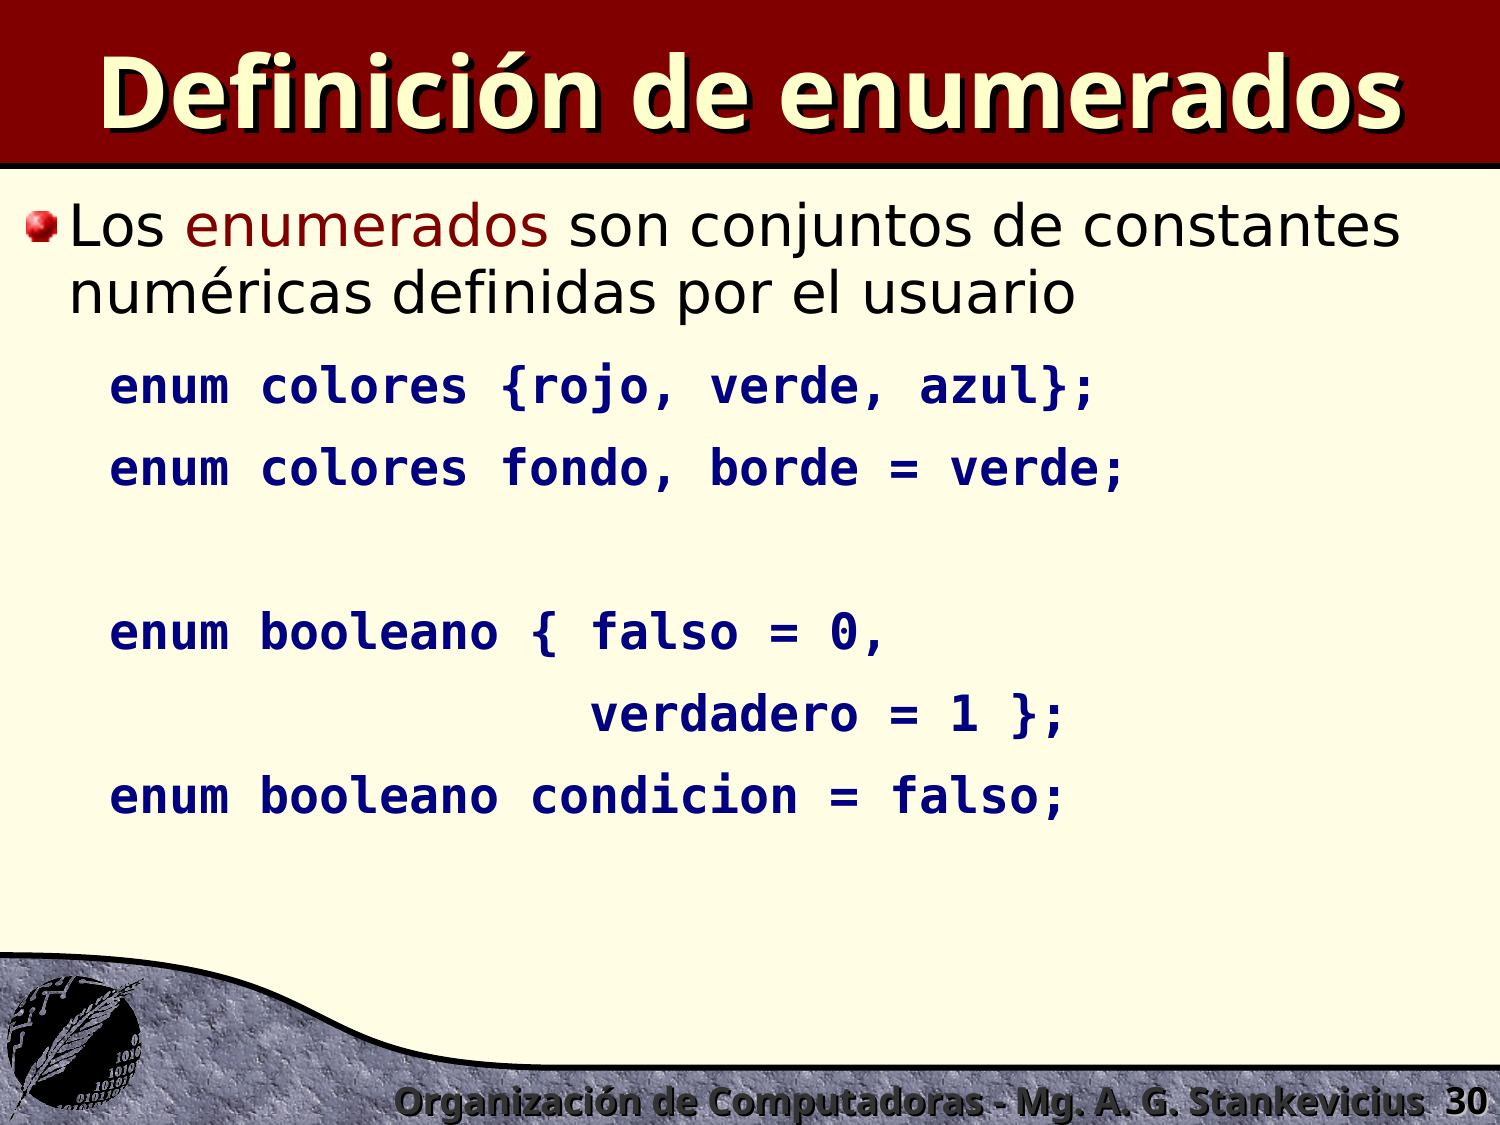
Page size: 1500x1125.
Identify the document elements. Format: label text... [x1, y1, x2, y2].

list Los enumerados son conjuntos de constantes numéricas definidas por el usuario enum colores {rojo, verde, azul}; enum colores fondo, borde = verde; enum booleano { falso = 0, verdadero = 1 }; enum booleano condicion = falso; [11, 192, 1486, 935]
picture [0, 959, 1500, 1125]
picture [1058, 1100, 1065, 1110]
title Definición de enumerados [15, 5, 1485, 160]
picture [802, 1100, 806, 1110]
picture [448, 1100, 455, 1110]
